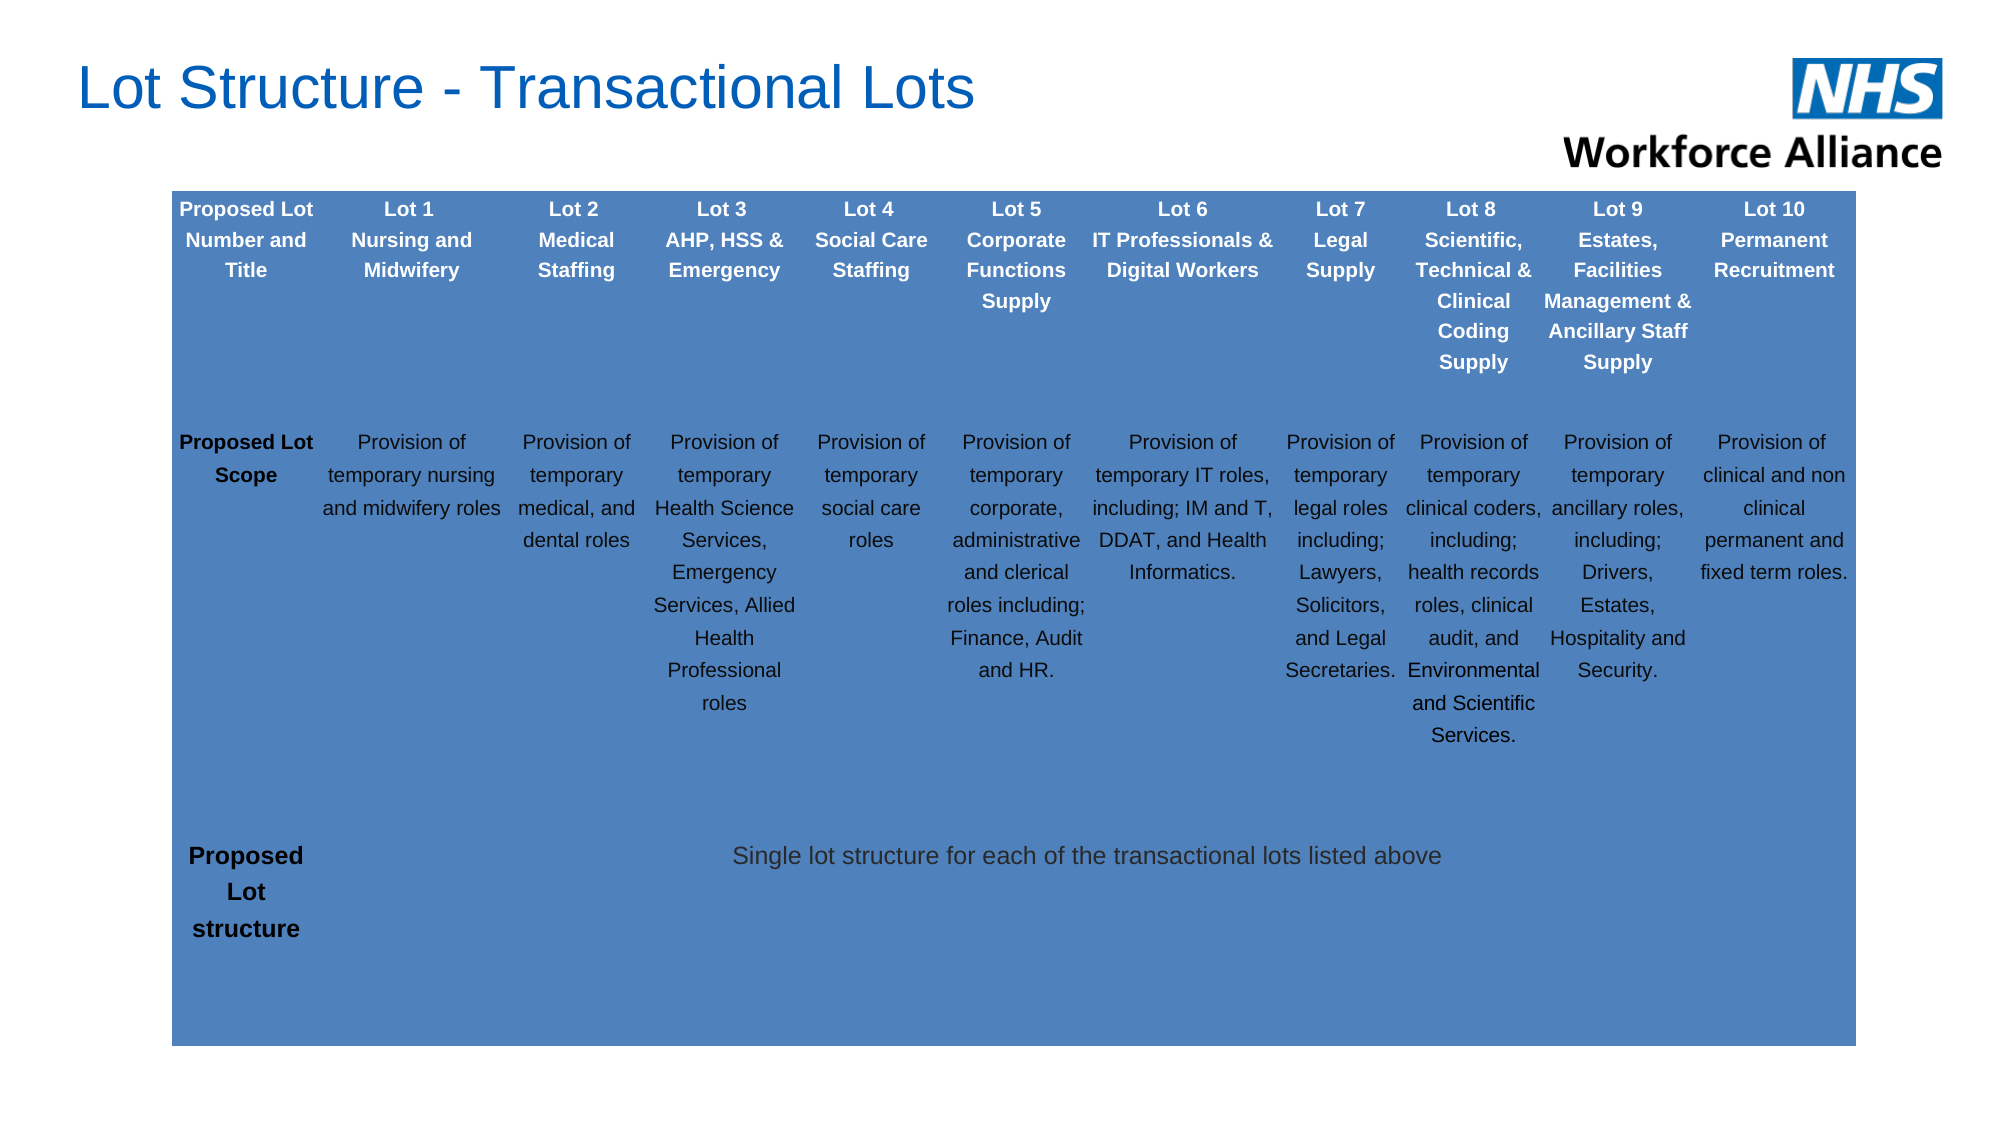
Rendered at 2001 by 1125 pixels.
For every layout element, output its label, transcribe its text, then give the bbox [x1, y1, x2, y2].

table_header Lot 2 Medical Staffing [503, 191, 650, 422]
list Lot Structure - Transactional Lots [77, 48, 1950, 128]
table_header Lot 10 Permanent Recruitment [1693, 191, 1856, 422]
table_cell Provision of temporary medical, and dental roles [503, 422, 650, 833]
table_cell Proposed Lot Scope [172, 422, 321, 833]
picture [1563, 128, 1943, 168]
table_cell Provision of temporary clinical coders, including; health records roles, clinical audit, and Environmental and Scientific Services. [1405, 422, 1543, 833]
table_cell Provision of temporary nursing and midwifery roles [321, 422, 503, 833]
table_header Lot 1 Nursing and Midwifery [321, 191, 503, 422]
table_cell Proposed Lot structure [172, 833, 321, 1046]
table_cell Provision of clinical and non clinical permanent and fixed term roles. [1693, 422, 1856, 833]
table_header Proposed Lot Number and Title [172, 191, 321, 422]
table_header Lot 7 Legal Supply [1277, 191, 1405, 422]
table_header Lot 9 Estates, Facilities Management & Ancillary Staff Supply [1543, 191, 1693, 422]
table_cell Provision of temporary Health Science Services, Emergency Services, Allied Health Professional roles [650, 422, 799, 833]
table_cell Provision of temporary IT roles, including; IM and T, DDAT, and Health Informatics. [1089, 422, 1277, 833]
table_cell Single lot structure for each of the transactional lots listed above [321, 833, 1856, 1046]
table_header Lot 8 Scientific, Technical & Clinical Coding Supply [1405, 191, 1543, 422]
table_cell Provision of temporary social care roles [799, 422, 944, 833]
table_cell Provision of temporary legal roles including; Lawyers, Solicitors, and Legal Secretaries. [1277, 422, 1405, 833]
table_header Lot 3 AHP, HSS & Emergency [650, 191, 799, 422]
table_cell Provision of temporary ancillary roles, including; Drivers, Estates, Hospitality and Security. [1543, 422, 1693, 833]
table_cell Provision of temporary corporate, administrative and clerical roles including; Finance, Audit and HR. [944, 422, 1089, 833]
table_header Lot 4 Social Care Staffing [799, 191, 944, 422]
table_header Lot 6 IT Professionals & Digital Workers [1089, 191, 1277, 422]
table_header Lot 5 Corporate Functions Supply [944, 191, 1089, 422]
